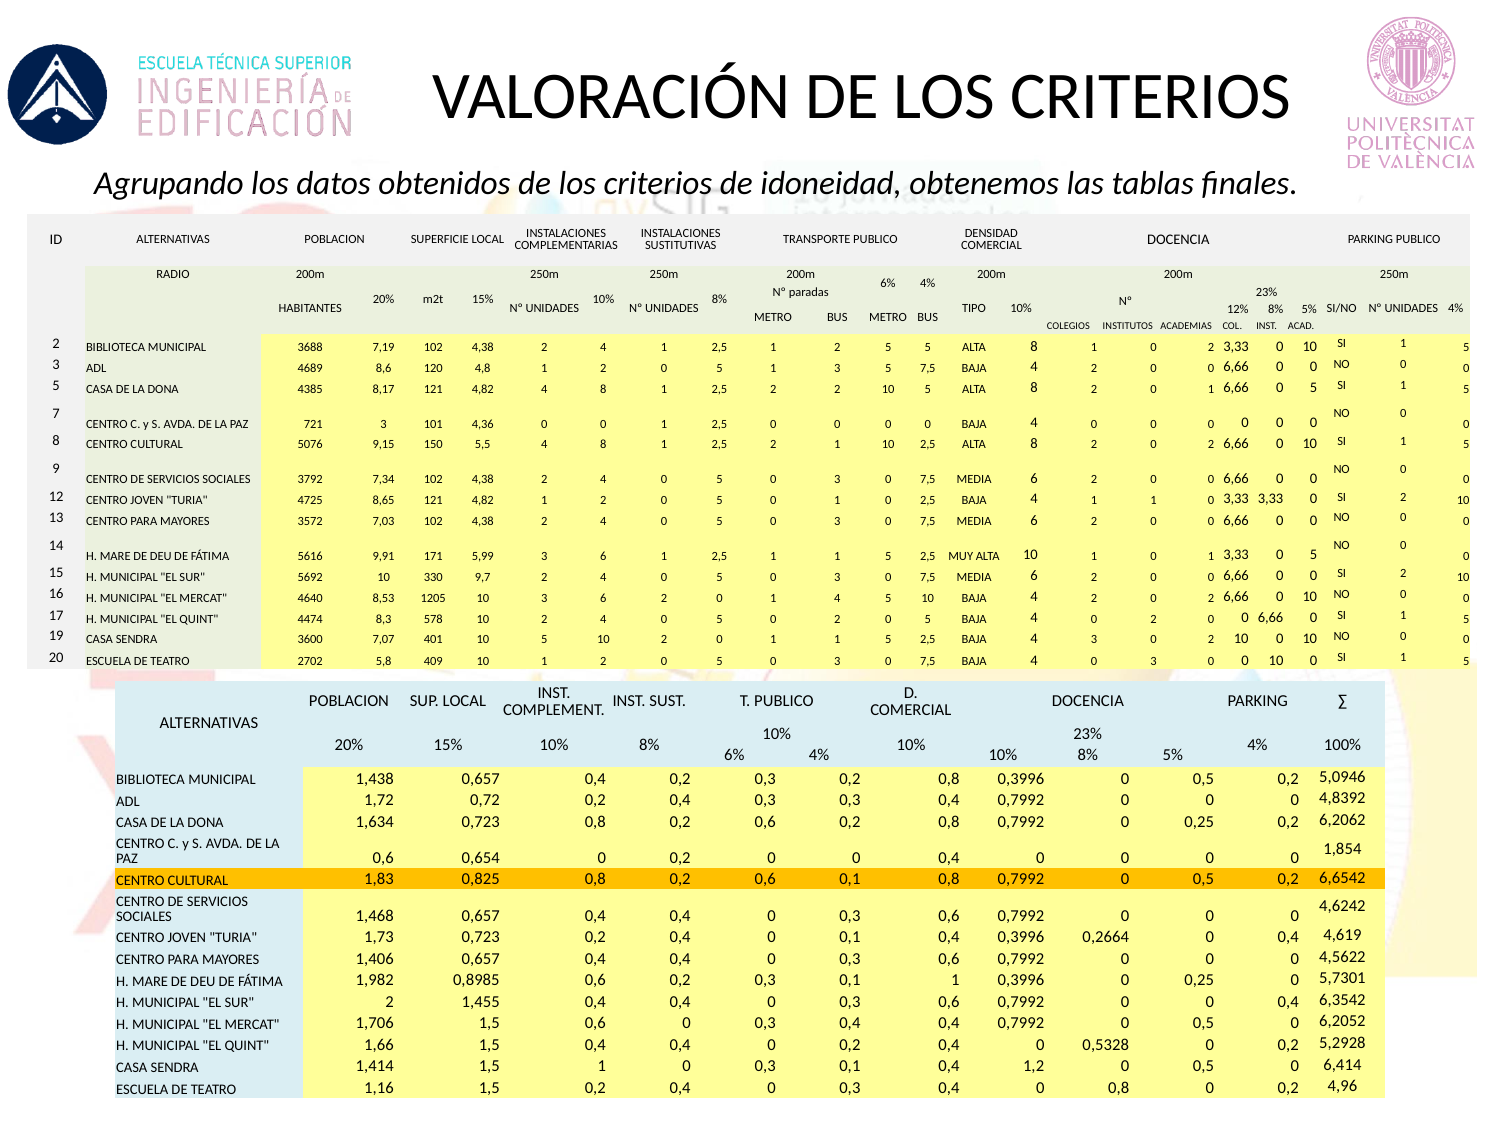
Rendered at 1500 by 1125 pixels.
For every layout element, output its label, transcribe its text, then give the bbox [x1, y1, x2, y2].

table_header DOCENCIA [961, 681, 1215, 724]
table_cell SI [1318, 487, 1366, 508]
table_cell 9,15 [359, 431, 408, 452]
table_cell 0 [736, 397, 810, 431]
table_cell 1 [507, 487, 582, 508]
table_cell 5 [703, 563, 736, 584]
table_cell 10% [692, 724, 862, 745]
table_cell 0,7992 [961, 889, 1045, 925]
table_cell 0,1 [777, 968, 862, 990]
table_header SUP. LOCAL [395, 681, 501, 724]
table_cell 0 [736, 508, 810, 529]
table_cell 101 [408, 397, 459, 431]
table_cell 1 [810, 626, 865, 647]
table_cell 0 [1249, 431, 1284, 452]
table_cell 200m [736, 266, 865, 284]
table_cell H. MARE DE DEU DE FÁTIMA [115, 968, 303, 990]
table_cell H. MUNICIPAL "EL QUINT" [85, 605, 261, 626]
table_cell 578 [408, 605, 459, 626]
table_cell 3600 [261, 626, 324, 647]
table_cell 1 [1366, 605, 1441, 626]
table_cell 0 [1098, 508, 1158, 529]
table_cell 171 [408, 529, 459, 563]
table_cell 13 [27, 508, 85, 529]
table_cell 23% [1215, 284, 1318, 301]
table_cell 2 [1039, 376, 1098, 397]
table_cell 0,8 [862, 810, 961, 831]
table_cell 2 [1098, 605, 1158, 626]
table_cell 10 [459, 605, 507, 626]
table_cell 4,96 [1300, 1076, 1385, 1098]
table_cell 8 [582, 431, 625, 452]
table_cell 200m [1039, 266, 1318, 284]
table_cell 6,6542 [1300, 868, 1385, 889]
table_cell ALTA [944, 376, 1004, 397]
table_cell 4474 [261, 605, 324, 626]
table_cell 2,5 [703, 334, 736, 355]
table_cell 1,455 [395, 990, 501, 1011]
table_cell 0 [1098, 584, 1158, 605]
table_cell 0,4 [501, 947, 607, 968]
table_cell 0 [625, 355, 703, 376]
table_cell 0 [1130, 889, 1215, 925]
table_cell [324, 584, 359, 605]
table_cell 0,25 [1130, 968, 1215, 990]
table_cell 0,4 [501, 990, 607, 1011]
table_cell 1 [625, 376, 703, 397]
table_cell 4,6242 [1300, 889, 1385, 925]
table_cell 2,5 [703, 529, 736, 563]
table_cell 6 [582, 584, 625, 605]
table_cell 0,8 [1045, 1076, 1130, 1098]
table_cell 0 [1284, 647, 1318, 669]
table_cell CASA DE LA DONA [115, 810, 303, 831]
table_cell 0,2 [777, 810, 862, 831]
table_cell CENTRO JOVEN "TURIA" [85, 487, 261, 508]
table_cell H. MUNICIPAL "EL SUR" [85, 563, 261, 584]
table_cell 0,3 [777, 889, 862, 925]
table_cell 0,657 [395, 767, 501, 788]
table_cell 4725 [261, 487, 324, 508]
table_cell 0 [1158, 487, 1215, 508]
table_cell 102 [408, 508, 459, 529]
table_cell SI [1318, 563, 1366, 584]
table_cell 1,2 [961, 1055, 1045, 1076]
table_cell INSTITUTOS [1098, 319, 1158, 334]
table_cell 0,4 [862, 925, 961, 947]
table_cell CASA SENDRA [85, 626, 261, 647]
table_cell 0,7992 [961, 868, 1045, 889]
table_cell 0 [1045, 868, 1130, 889]
table_cell 0,2 [501, 1076, 607, 1098]
table_cell 0 [1441, 626, 1470, 647]
table_cell 7,07 [359, 626, 408, 647]
table_cell BUS [911, 301, 944, 334]
table_cell 0 [1249, 452, 1284, 487]
table_cell MEDIA [944, 452, 1004, 487]
table_cell 0,7992 [961, 947, 1045, 968]
table_cell 0 [1045, 990, 1130, 1011]
table_cell [324, 529, 359, 563]
table_cell ALTA [944, 334, 1004, 355]
table_cell 0,3996 [961, 767, 1045, 788]
table_cell 0 [625, 508, 703, 529]
table_cell 2 [810, 605, 865, 626]
table_cell MEDIA [944, 508, 1004, 529]
table_cell 0,2 [501, 925, 607, 947]
table_cell 3 [359, 397, 408, 431]
table_cell 7,5 [911, 355, 944, 376]
table_cell Nº paradas [736, 284, 865, 301]
table_cell ALTA [944, 431, 1004, 452]
table_cell 1 [501, 1055, 607, 1076]
table_cell 0,4 [862, 1055, 961, 1076]
table_cell 1 [736, 355, 810, 376]
table_cell 2,5 [911, 529, 944, 563]
table_cell 102 [408, 452, 459, 487]
table_cell 100% [1300, 724, 1385, 767]
table_cell 1,854 [1300, 831, 1385, 868]
table_header POBLACION [261, 214, 408, 266]
table_cell 10 [1284, 626, 1318, 647]
table_cell SI [1318, 605, 1366, 626]
table_cell 5 [911, 605, 944, 626]
table_cell 1,982 [303, 968, 395, 990]
table_cell 0,72 [395, 788, 501, 810]
table_cell BAJA [944, 355, 1004, 376]
table_cell 10 [459, 584, 507, 605]
table_cell CENTRO C. y S. AVDA. DE LA PAZ [85, 397, 261, 431]
table_cell 10 [459, 647, 507, 669]
table_cell 5% [1130, 745, 1215, 767]
table_cell 5076 [261, 431, 324, 452]
table_cell 0,2 [607, 868, 692, 889]
table_cell 1,406 [303, 947, 395, 968]
table_cell BAJA [944, 647, 1004, 669]
table_cell CENTRO DE SERVICIOS SOCIALES [85, 452, 261, 487]
table_cell 0,6 [862, 947, 961, 968]
table_cell 4,8392 [1300, 788, 1385, 810]
table_cell 1 [1158, 529, 1215, 563]
table_cell 5 [1441, 647, 1470, 669]
table_cell 1,72 [303, 788, 395, 810]
table_cell 0,4 [607, 1033, 692, 1055]
table_cell 250m [625, 266, 703, 284]
table_cell CASA DE LA DONA [85, 376, 261, 397]
table_cell ESCUELA DE TEATRO [85, 647, 261, 669]
table_cell 9,7 [459, 563, 507, 584]
table_cell 0 [1130, 947, 1215, 968]
table_cell 0 [865, 487, 911, 508]
table_cell 0,1 [777, 868, 862, 889]
table_cell 12% [1215, 301, 1249, 319]
table_cell 0,2664 [1045, 925, 1130, 947]
table_cell METRO [736, 301, 810, 334]
table_cell 0,2 [501, 788, 607, 810]
table_cell 0 [625, 563, 703, 584]
table_header DOCENCIA [1039, 214, 1318, 266]
table_cell 0 [1441, 529, 1470, 563]
table_cell 0 [865, 508, 911, 529]
table_cell 4 [582, 605, 625, 626]
table_cell 0,4 [607, 990, 692, 1011]
table_cell 0 [625, 452, 703, 487]
table_cell 0,2 [607, 968, 692, 990]
table_cell 2 [625, 584, 703, 605]
table_cell 0,4 [501, 889, 607, 925]
table_cell 4 [1004, 355, 1039, 376]
table_cell 5 [703, 355, 736, 376]
table_cell 0 [1098, 431, 1158, 452]
table_cell 0,3 [777, 947, 862, 968]
table_cell CENTRO DE SERVICIOS SOCIALES [115, 889, 303, 925]
table_header T. PUBLICO [692, 681, 862, 724]
table_cell 4% [1441, 284, 1470, 334]
table_cell 2 [582, 355, 625, 376]
table_cell 3 [1039, 626, 1098, 647]
table_cell 3688 [261, 334, 324, 355]
table_cell 0 [1366, 397, 1441, 431]
table_cell 5 [703, 487, 736, 508]
table_cell 0,654 [395, 831, 501, 868]
table_cell 0,3 [692, 1055, 777, 1076]
table_cell 0,6 [862, 889, 961, 925]
table_cell 1 [810, 487, 865, 508]
table_cell 0 [1215, 1011, 1300, 1033]
table_cell 0,4 [607, 925, 692, 947]
table_cell SI [1318, 431, 1366, 452]
table_cell 0 [1249, 529, 1284, 563]
table_cell 0,8 [501, 868, 607, 889]
table_cell 4689 [261, 355, 324, 376]
table_header POBLACION [303, 681, 395, 724]
table_cell COLEGIOS [1039, 319, 1098, 334]
table_cell 0 [1158, 563, 1215, 584]
table_cell 0 [625, 647, 703, 669]
table_cell 6,66 [1215, 584, 1249, 605]
table_cell 2 [507, 508, 582, 529]
table_cell 0 [736, 605, 810, 626]
table_cell BAJA [944, 397, 1004, 431]
table_cell 1 [625, 529, 703, 563]
table_cell 1 [1098, 487, 1158, 508]
table_cell 5 [1441, 376, 1470, 397]
table_cell 0,4 [607, 788, 692, 810]
table_cell 7,34 [359, 452, 408, 487]
table_cell 1 [1039, 487, 1098, 508]
table_cell Nº UNIDADES [507, 284, 582, 334]
table_cell 1 [1366, 376, 1441, 397]
table_cell [324, 452, 359, 487]
table_cell H. MUNICIPAL "EL MERCAT" [85, 584, 261, 605]
table_cell 4,38 [459, 508, 507, 529]
table_cell 0 [1098, 563, 1158, 584]
table_header INST. SUST. [607, 681, 692, 724]
table_cell 0 [1249, 626, 1284, 647]
table_cell 5 [703, 452, 736, 487]
table_cell 0 [692, 925, 777, 947]
table_cell CENTRO CULTURAL [85, 431, 261, 452]
table_cell 5692 [261, 563, 324, 584]
table_cell 6,66 [1215, 452, 1249, 487]
table_cell 4 [582, 334, 625, 355]
table_cell 5,2928 [1300, 1033, 1385, 1055]
table_cell 4 [507, 376, 582, 397]
table_cell 5 [1441, 431, 1470, 452]
table_cell 19 [27, 626, 85, 647]
table_cell 4,82 [459, 376, 507, 397]
table_cell 0 [692, 1033, 777, 1055]
table_cell BAJA [944, 487, 1004, 508]
table_cell 0 [1366, 508, 1441, 529]
table_cell 5 [1441, 334, 1470, 355]
table_cell 6,2052 [1300, 1011, 1385, 1033]
table_cell 4 [1004, 584, 1039, 605]
table_cell 4,38 [459, 452, 507, 487]
table_cell 0 [1158, 508, 1215, 529]
table_cell 0 [1158, 397, 1215, 431]
table_cell 12 [27, 487, 85, 508]
table_cell CENTRO C. y S. AVDA. DE LA PAZ [115, 831, 303, 868]
table_cell H. MARE DE DEU DE FÁTIMA [85, 529, 261, 563]
table_cell 0 [1130, 1076, 1215, 1098]
table_cell 0,3 [692, 767, 777, 788]
table_cell 6,66 [1215, 431, 1249, 452]
table_cell 0 [865, 452, 911, 487]
table_cell [324, 376, 359, 397]
table_cell BAJA [944, 626, 1004, 647]
table_cell [324, 626, 359, 647]
table_cell 6,66 [1215, 376, 1249, 397]
table_cell 0 [1441, 452, 1470, 487]
table_cell 6,2062 [1300, 810, 1385, 831]
table_cell 5 [865, 529, 911, 563]
table_cell 6,414 [1300, 1055, 1385, 1076]
table_cell 3 [810, 452, 865, 487]
table_cell 0 [1039, 397, 1098, 431]
table_cell 1,5 [395, 1033, 501, 1055]
table_cell 0,4 [607, 947, 692, 968]
table_cell 0,2 [1215, 767, 1300, 788]
table_cell 2 [1366, 487, 1441, 508]
table_cell 250m [507, 266, 582, 284]
table_cell 2 [1039, 563, 1098, 584]
table_cell 1,634 [303, 810, 395, 831]
table_cell 10% [582, 266, 625, 334]
table_cell 3 [810, 508, 865, 529]
table_cell 16 [27, 584, 85, 605]
table_cell SI [1318, 647, 1366, 669]
table_cell 7,5 [911, 452, 944, 487]
table_cell 8 [582, 376, 625, 397]
table_cell 1 [862, 968, 961, 990]
table_cell NO [1318, 397, 1366, 431]
table_cell 0 [1045, 810, 1130, 831]
table_cell 5 [911, 334, 944, 355]
table_cell 8% [607, 724, 692, 767]
table_cell 0,723 [395, 810, 501, 831]
table_cell 4,8 [459, 355, 507, 376]
table_cell 0,7992 [961, 788, 1045, 810]
table_cell 0,3 [777, 990, 862, 1011]
table_cell 2 [1158, 334, 1215, 355]
table_cell 0,7992 [961, 810, 1045, 831]
table_cell 0 [1045, 831, 1130, 868]
table_cell 7,5 [911, 563, 944, 584]
table_header PARKING [1215, 681, 1300, 724]
table_cell 0 [1366, 355, 1441, 376]
table_header ∑ [1300, 681, 1385, 724]
table_cell 5% [1284, 301, 1318, 319]
table_cell 6% [692, 745, 777, 767]
table_cell NO [1318, 508, 1366, 529]
table_cell 1,5 [395, 1055, 501, 1076]
table_cell 4640 [261, 584, 324, 605]
table_cell CENTRO PARA MAYORES [115, 947, 303, 968]
table_cell 2,5 [703, 431, 736, 452]
table_cell NO [1318, 529, 1366, 563]
table_cell 10 [1249, 647, 1284, 669]
table_cell 10 [1284, 431, 1318, 452]
table_cell 0,3996 [961, 925, 1045, 947]
table_cell 5 [865, 626, 911, 647]
table_cell 2 [625, 626, 703, 647]
table_cell 10 [582, 626, 625, 647]
table_cell 4 [1004, 487, 1039, 508]
table_cell SI [1318, 376, 1366, 397]
table_cell 0 [1249, 355, 1284, 376]
table_cell H. MUNICIPAL "EL QUINT" [115, 1033, 303, 1055]
table_cell 4 [1004, 626, 1039, 647]
table_cell 0,2 [1215, 1076, 1300, 1098]
table_cell 4 [1004, 605, 1039, 626]
table_cell 150 [408, 431, 459, 452]
table_cell 2 [27, 334, 85, 355]
table_cell 10 [865, 431, 911, 452]
table_cell 3 [1098, 647, 1158, 669]
table_cell 4385 [261, 376, 324, 397]
table_cell [27, 266, 85, 334]
table_cell 330 [408, 563, 459, 584]
table_cell 4,36 [459, 397, 507, 431]
table_cell 0,6 [692, 868, 777, 889]
table_cell 3,33 [1215, 334, 1249, 355]
table_cell 0,4 [862, 788, 961, 810]
table_cell 0 [1215, 397, 1249, 431]
table_cell 0 [1284, 397, 1318, 431]
table_cell 0 [501, 831, 607, 868]
table_cell 8,65 [359, 487, 408, 508]
table_cell 401 [408, 626, 459, 647]
table_header ID [27, 214, 85, 266]
table_cell 0 [1098, 626, 1158, 647]
table_cell 5 [1284, 529, 1318, 563]
table_cell 0 [911, 397, 944, 431]
table_cell 1 [1039, 334, 1098, 355]
table_cell SI [1318, 334, 1366, 355]
table_cell 0,3996 [961, 968, 1045, 990]
table_cell 5 [703, 508, 736, 529]
table_cell BUS [810, 301, 865, 334]
table_cell 8,6 [359, 355, 408, 376]
table_cell 0,723 [395, 925, 501, 947]
table_cell 1 [736, 626, 810, 647]
table_cell NO [1318, 355, 1366, 376]
table_cell INST. [1249, 319, 1284, 334]
table_cell 0,4 [862, 831, 961, 868]
table_cell 5 [865, 584, 911, 605]
table_cell METRO [865, 301, 911, 334]
table_cell ACADEMIAS [1158, 319, 1215, 334]
table_cell 20% [303, 724, 395, 767]
table_cell 4% [1215, 724, 1300, 767]
table_cell 0,7992 [961, 990, 1045, 1011]
table_cell 2 [1158, 431, 1215, 452]
table_cell 8 [1004, 334, 1039, 355]
table_cell 0,4 [501, 767, 607, 788]
table_cell 2,5 [911, 487, 944, 508]
table_cell 0 [961, 1033, 1045, 1055]
table_cell 6 [582, 529, 625, 563]
table_cell 0 [582, 397, 625, 431]
table_cell 1 [625, 334, 703, 355]
table_cell 0 [692, 831, 777, 868]
table_cell 2 [582, 647, 625, 669]
table_cell 0 [1039, 605, 1098, 626]
table_cell 2 [1039, 355, 1098, 376]
table_cell 0 [1284, 452, 1318, 487]
table_cell SI/NO [1318, 284, 1366, 334]
table_cell 0 [1215, 947, 1300, 968]
table_cell 0 [1045, 767, 1130, 788]
table_cell 0,2 [777, 1033, 862, 1055]
table_cell NO [1318, 626, 1366, 647]
table_cell 0 [1098, 529, 1158, 563]
table_cell 0 [1045, 889, 1130, 925]
table_cell 0,6 [501, 1011, 607, 1033]
table_cell 0,4 [607, 1076, 692, 1098]
table_cell 2 [507, 452, 582, 487]
table_cell 5 [27, 376, 85, 397]
table_cell 0 [777, 831, 862, 868]
table_cell 0 [1249, 376, 1284, 397]
table_cell 0,2 [1215, 868, 1300, 889]
table_cell 4 [810, 584, 865, 605]
table_cell 0 [1284, 355, 1318, 376]
table_cell 0 [736, 487, 810, 508]
table_cell 0 [692, 889, 777, 925]
table_cell [324, 563, 359, 584]
table_cell 0 [1366, 452, 1441, 487]
table_cell 2 [810, 334, 865, 355]
table_cell 1 [1366, 431, 1441, 452]
table_cell 0 [1045, 968, 1130, 990]
table_cell 4 [1004, 397, 1039, 431]
table_cell 10 [1284, 334, 1318, 355]
table_cell 5 [865, 334, 911, 355]
table_cell 0,2 [607, 831, 692, 868]
table_cell 10 [1284, 584, 1318, 605]
table_cell 0,657 [395, 889, 501, 925]
table_cell 0,4 [501, 1033, 607, 1055]
table_cell 0 [1366, 626, 1441, 647]
table_cell 0,4 [607, 889, 692, 925]
table_cell 0 [1366, 529, 1441, 563]
table_cell 1 [625, 397, 703, 431]
table_cell 0,4 [862, 1011, 961, 1033]
table_cell 8,3 [359, 605, 408, 626]
table_header INST. COMPLEMENT. [501, 681, 607, 724]
table_cell MUY ALTA [944, 529, 1004, 563]
table_cell ACAD. [1284, 319, 1318, 334]
table_cell 0,4 [862, 1076, 961, 1098]
table_cell 0,4 [777, 1011, 862, 1033]
table_cell 5,99 [459, 529, 507, 563]
text_box Agrupando los datos obtenidos de los criterios de idoneidad, obtenemos las tablas finales. [4, 153, 1400, 209]
table_cell 8% [703, 266, 736, 334]
table_cell 0,2 [1215, 810, 1300, 831]
table_cell 721 [261, 397, 324, 431]
table_cell [324, 355, 359, 376]
table_cell 5,8 [359, 647, 408, 669]
table_header D. COMERCIAL [862, 681, 961, 724]
table_cell 9 [27, 452, 85, 487]
table_cell 10 [1441, 487, 1470, 508]
table_cell HABITANTES [261, 284, 359, 334]
table_cell 10 [865, 376, 911, 397]
table_cell 0 [1284, 605, 1318, 626]
table_cell 10% [1004, 284, 1039, 334]
table_cell 250m [1318, 266, 1470, 284]
table_cell 1 [625, 431, 703, 452]
table_cell 20% [359, 266, 408, 334]
table_cell 1205 [408, 584, 459, 605]
table_cell 0 [961, 831, 1045, 868]
table_cell 0 [1284, 487, 1318, 508]
table_cell 10 [1441, 563, 1470, 584]
table_cell 2 [1158, 584, 1215, 605]
table_cell 8 [1004, 431, 1039, 452]
table_cell 0,2 [607, 767, 692, 788]
table_cell 0,25 [1130, 810, 1215, 831]
table_cell 1,468 [303, 889, 395, 925]
picture [0, 0, 1491, 1125]
table_cell 0 [607, 1011, 692, 1033]
table_cell 3,33 [1215, 529, 1249, 563]
table_cell 0 [625, 487, 703, 508]
table_cell 6% [865, 266, 911, 301]
table_cell 10% [862, 724, 961, 767]
table_cell 0 [1441, 397, 1470, 431]
table_cell 4,82 [459, 487, 507, 508]
table_cell 6,66 [1249, 605, 1284, 626]
table_cell 0 [1130, 788, 1215, 810]
table_cell 4,5622 [1300, 947, 1385, 968]
table_cell 0 [1441, 355, 1470, 376]
table_cell 1,414 [303, 1055, 395, 1076]
table_cell 0 [1215, 788, 1300, 810]
table_cell 0 [1045, 1055, 1130, 1076]
table_cell 0,6 [303, 831, 395, 868]
table_cell 4 [582, 563, 625, 584]
table_cell 0,825 [395, 868, 501, 889]
table_cell [324, 605, 359, 626]
table_cell ADL [85, 355, 261, 376]
table_cell 5616 [261, 529, 324, 563]
table_cell 1,16 [303, 1076, 395, 1098]
table_cell 5 [865, 355, 911, 376]
table_cell 2 [1039, 452, 1098, 487]
table_cell [324, 647, 359, 669]
table_cell 15 [27, 563, 85, 584]
table_cell CENTRO JOVEN "TURIA" [115, 925, 303, 947]
table_cell 2 [507, 605, 582, 626]
table_cell 8% [1249, 301, 1284, 319]
table_cell 1 [1039, 529, 1098, 563]
table_cell 2 [303, 990, 395, 1011]
table_cell 0 [1158, 605, 1215, 626]
table_cell 0,5328 [1045, 1033, 1130, 1055]
table_cell 2 [1039, 508, 1098, 529]
table_cell 0 [810, 397, 865, 431]
table_cell 0 [1098, 376, 1158, 397]
table_cell 2 [736, 431, 810, 452]
table_cell 10 [459, 626, 507, 647]
table_header TRANSPORTE PUBLICO [736, 214, 944, 266]
table_cell 0 [1366, 584, 1441, 605]
table_cell 2 [736, 376, 810, 397]
table_cell 3 [507, 529, 582, 563]
table_header DENSIDAD COMERCIAL [944, 214, 1039, 266]
table_cell 200m [261, 266, 359, 284]
table_cell 0,8 [862, 767, 961, 788]
table_cell 2 [1158, 626, 1215, 647]
table_cell 0 [1098, 355, 1158, 376]
table_cell 3 [810, 563, 865, 584]
table_cell 5 [703, 647, 736, 669]
table_cell 0,4 [862, 1033, 961, 1055]
table_cell COL. [1215, 319, 1249, 334]
table_cell 17 [27, 605, 85, 626]
table_cell 2,5 [703, 376, 736, 397]
table_cell 0 [692, 947, 777, 968]
table_cell 4 [507, 431, 582, 452]
table_cell ESCUELA DE TEATRO [115, 1076, 303, 1098]
table_cell 0 [703, 626, 736, 647]
table_cell 0,8985 [395, 968, 501, 990]
table_cell 4% [911, 266, 944, 301]
table_cell 5 [703, 605, 736, 626]
table_cell 4 [582, 508, 625, 529]
table_header INSTALACIONES SUSTITUTIVAS [625, 214, 736, 266]
table_cell 0 [1215, 889, 1300, 925]
table_cell 0,5 [1130, 1011, 1215, 1033]
table_cell 0 [1130, 831, 1215, 868]
table_cell 8 [1004, 376, 1039, 397]
table_cell 0,8 [501, 810, 607, 831]
table_cell 0 [1098, 452, 1158, 487]
table_cell 1,5 [395, 1011, 501, 1033]
table_cell 5 [911, 376, 944, 397]
table_cell 0 [1158, 452, 1215, 487]
table_cell 0 [1284, 563, 1318, 584]
table_cell 0 [692, 990, 777, 1011]
table_cell H. MUNICIPAL "EL MERCAT" [115, 1011, 303, 1033]
table_cell 1,706 [303, 1011, 395, 1033]
table_cell 0,3 [692, 1011, 777, 1033]
table_cell 0 [865, 563, 911, 584]
table_cell 6,66 [1215, 563, 1249, 584]
table_cell 0 [736, 563, 810, 584]
table_cell 5,7301 [1300, 968, 1385, 990]
table_cell 1,83 [303, 868, 395, 889]
table_cell 1 [736, 334, 810, 355]
table_cell NO [1318, 452, 1366, 487]
table_cell 14 [27, 529, 85, 563]
table_cell 1,438 [303, 767, 395, 788]
table_cell 5 [1441, 605, 1470, 626]
table_cell 0,3 [777, 788, 862, 810]
table_cell 0 [507, 397, 582, 431]
table_cell 2 [582, 487, 625, 508]
table_header ALTERNATIVAS [115, 681, 303, 767]
table_cell [324, 508, 359, 529]
table_cell 6 [1004, 563, 1039, 584]
table_cell 6 [1004, 452, 1039, 487]
table_cell 0,7992 [961, 1011, 1045, 1033]
table_cell 5,0946 [1300, 767, 1385, 788]
table_cell m2t [408, 266, 459, 334]
table_cell 0,4 [1215, 990, 1300, 1011]
table_cell 3,33 [1215, 487, 1249, 508]
table_cell 1 [507, 355, 582, 376]
table_cell NO [1318, 584, 1366, 605]
table_cell 0,2 [1215, 1033, 1300, 1055]
table_cell 0 [1045, 788, 1130, 810]
table_cell [324, 397, 359, 431]
table_cell 5,5 [459, 431, 507, 452]
table_cell 2 [507, 563, 582, 584]
table_cell 0,6 [692, 810, 777, 831]
table_cell 0,6 [862, 990, 961, 1011]
table_cell 8 [27, 431, 85, 452]
table_cell 2 [1039, 431, 1098, 452]
table_cell 0,2 [777, 767, 862, 788]
table_cell 10 [911, 584, 944, 605]
table_cell 4% [777, 745, 862, 767]
table_cell 0 [1249, 334, 1284, 355]
table_cell 0 [865, 397, 911, 431]
table_cell CASA SENDRA [115, 1055, 303, 1076]
table_cell 15% [395, 724, 501, 767]
table_cell 1 [1366, 334, 1441, 355]
table_cell 3792 [261, 452, 324, 487]
table_cell 0 [865, 605, 911, 626]
table_cell 120 [408, 355, 459, 376]
table_cell 0,657 [395, 947, 501, 968]
table_cell 0 [1215, 831, 1300, 868]
table_cell 121 [408, 376, 459, 397]
table_cell 4,619 [1300, 925, 1385, 947]
table_cell 409 [408, 647, 459, 669]
table_cell 0 [1098, 334, 1158, 355]
table_cell 9,91 [359, 529, 408, 563]
table_cell TIPO [944, 284, 1004, 334]
table_cell 1 [507, 647, 582, 669]
table_cell 0 [1215, 605, 1249, 626]
table_cell 10 [359, 563, 408, 584]
table_cell 7,5 [911, 647, 944, 669]
table_cell 8,17 [359, 376, 408, 397]
table_cell 0,8 [862, 868, 961, 889]
table_cell 1 [1366, 647, 1441, 669]
table_cell 20 [27, 647, 85, 669]
table_cell 0,2 [607, 810, 692, 831]
table_cell 121 [408, 487, 459, 508]
table_cell 0 [736, 647, 810, 669]
table_cell 5 [507, 626, 582, 647]
table_cell 0 [1441, 508, 1470, 529]
table_cell 6,66 [1215, 355, 1249, 376]
table_cell 0 [736, 452, 810, 487]
table_cell 3,33 [1249, 487, 1284, 508]
table_cell 0 [1215, 647, 1249, 669]
table_cell [324, 334, 359, 355]
table_cell 0,3 [692, 968, 777, 990]
table_cell 0 [961, 1076, 1045, 1098]
table_cell CENTRO PARA MAYORES [85, 508, 261, 529]
table_cell 7 [27, 397, 85, 431]
table_cell 0 [1130, 1033, 1215, 1055]
table_header SUPERFICIE LOCAL [408, 214, 507, 266]
table_cell ADL [115, 788, 303, 810]
table_cell 0 [1039, 647, 1098, 669]
table_cell BIBLIOTECA MUNICIPAL [115, 767, 303, 788]
table_cell 4 [1004, 647, 1039, 669]
table_cell 0 [1284, 508, 1318, 529]
table_cell 10 [1215, 626, 1249, 647]
table_cell 2 [810, 376, 865, 397]
table_cell MEDIA [944, 563, 1004, 584]
table_cell 0,1 [777, 1055, 862, 1076]
table_cell 0 [692, 1076, 777, 1098]
table_cell BAJA [944, 584, 1004, 605]
table_cell 1 [736, 529, 810, 563]
table_cell 0 [865, 647, 911, 669]
table_cell 0 [1249, 508, 1284, 529]
table_cell 0,5 [1130, 868, 1215, 889]
table_cell 0 [1249, 584, 1284, 605]
table_cell [324, 431, 359, 452]
table_cell 10% [961, 745, 1045, 767]
table_cell 2,5 [703, 397, 736, 431]
table_cell 0,1 [777, 925, 862, 947]
table_cell 23% [961, 724, 1215, 745]
table_cell 10% [501, 724, 607, 767]
table_cell 6,66 [1215, 508, 1249, 529]
table_cell 0,6 [501, 968, 607, 990]
table_cell 1 [810, 431, 865, 452]
table_cell 4 [582, 452, 625, 487]
table_cell 200m [944, 266, 1039, 284]
table_cell 0 [1098, 397, 1158, 431]
table_cell 2 [1039, 584, 1098, 605]
table_cell CENTRO CULTURAL [115, 868, 303, 889]
table_cell Nº [1039, 284, 1215, 319]
table_header INSTALACIONES COMPLEMENTARIAS [507, 214, 625, 266]
table_cell 3 [810, 647, 865, 669]
table_cell 8,53 [359, 584, 408, 605]
table_cell 0 [1158, 355, 1215, 376]
table_cell 15% [459, 266, 507, 334]
table_cell 0 [1045, 1011, 1130, 1033]
table_cell Nº UNIDADES [1366, 284, 1441, 334]
table_header PARKING PUBLICO [1318, 214, 1470, 266]
table_cell 4,38 [459, 334, 507, 355]
table_cell 5 [1284, 376, 1318, 397]
table_cell 1,66 [303, 1033, 395, 1055]
table_cell BAJA [944, 605, 1004, 626]
table_cell 0,5 [1130, 767, 1215, 788]
table_cell 7,03 [359, 508, 408, 529]
table_cell [85, 284, 261, 334]
table_cell [324, 487, 359, 508]
table_cell 0,3 [692, 788, 777, 810]
table_cell 0 [1158, 647, 1215, 669]
table_cell 7,5 [911, 508, 944, 529]
table_cell 2 [507, 334, 582, 355]
table_cell 2,5 [911, 626, 944, 647]
table_cell 0 [1215, 968, 1300, 990]
table_cell BIBLIOTECA MUNICIPAL [85, 334, 261, 355]
table_cell RADIO [85, 266, 261, 284]
table_cell 1 [736, 584, 810, 605]
table_cell 0 [607, 1055, 692, 1076]
table_cell 2 [1366, 563, 1441, 584]
table_cell 0 [625, 605, 703, 626]
table_cell 1 [1158, 376, 1215, 397]
table_header ALTERNATIVAS [85, 214, 261, 266]
table_cell 6,3542 [1300, 990, 1385, 1011]
table_cell 8% [1045, 745, 1130, 767]
table_cell 3 [507, 584, 582, 605]
table_cell 3 [810, 355, 865, 376]
table_cell 0,3 [777, 1076, 862, 1098]
table_cell 0,4 [1215, 925, 1300, 947]
table_cell 3572 [261, 508, 324, 529]
table_cell 6 [1004, 508, 1039, 529]
table_cell 0 [1045, 947, 1130, 968]
table_cell 0 [1249, 397, 1284, 431]
table_cell 1,5 [395, 1076, 501, 1098]
text_box VALORACIÓN DE LOS CRITERIOS [407, 44, 1317, 140]
table_cell 1 [810, 529, 865, 563]
table_cell 0 [703, 584, 736, 605]
table_cell 0 [1249, 563, 1284, 584]
table_cell 0 [1215, 1055, 1300, 1076]
table_cell 2,5 [911, 431, 944, 452]
table_cell Nº UNIDADES [625, 284, 703, 334]
table_cell 10 [1004, 529, 1039, 563]
table_cell H. MUNICIPAL "EL SUR" [115, 990, 303, 1011]
table_cell 0 [1130, 925, 1215, 947]
table_cell 0,5 [1130, 1055, 1215, 1076]
table_cell 0 [1130, 990, 1215, 1011]
table_cell 0 [1441, 584, 1470, 605]
table_cell 102 [408, 334, 459, 355]
table_cell 2702 [261, 647, 324, 669]
table_cell 1,73 [303, 925, 395, 947]
table_cell 3 [27, 355, 85, 376]
table_cell 7,19 [359, 334, 408, 355]
